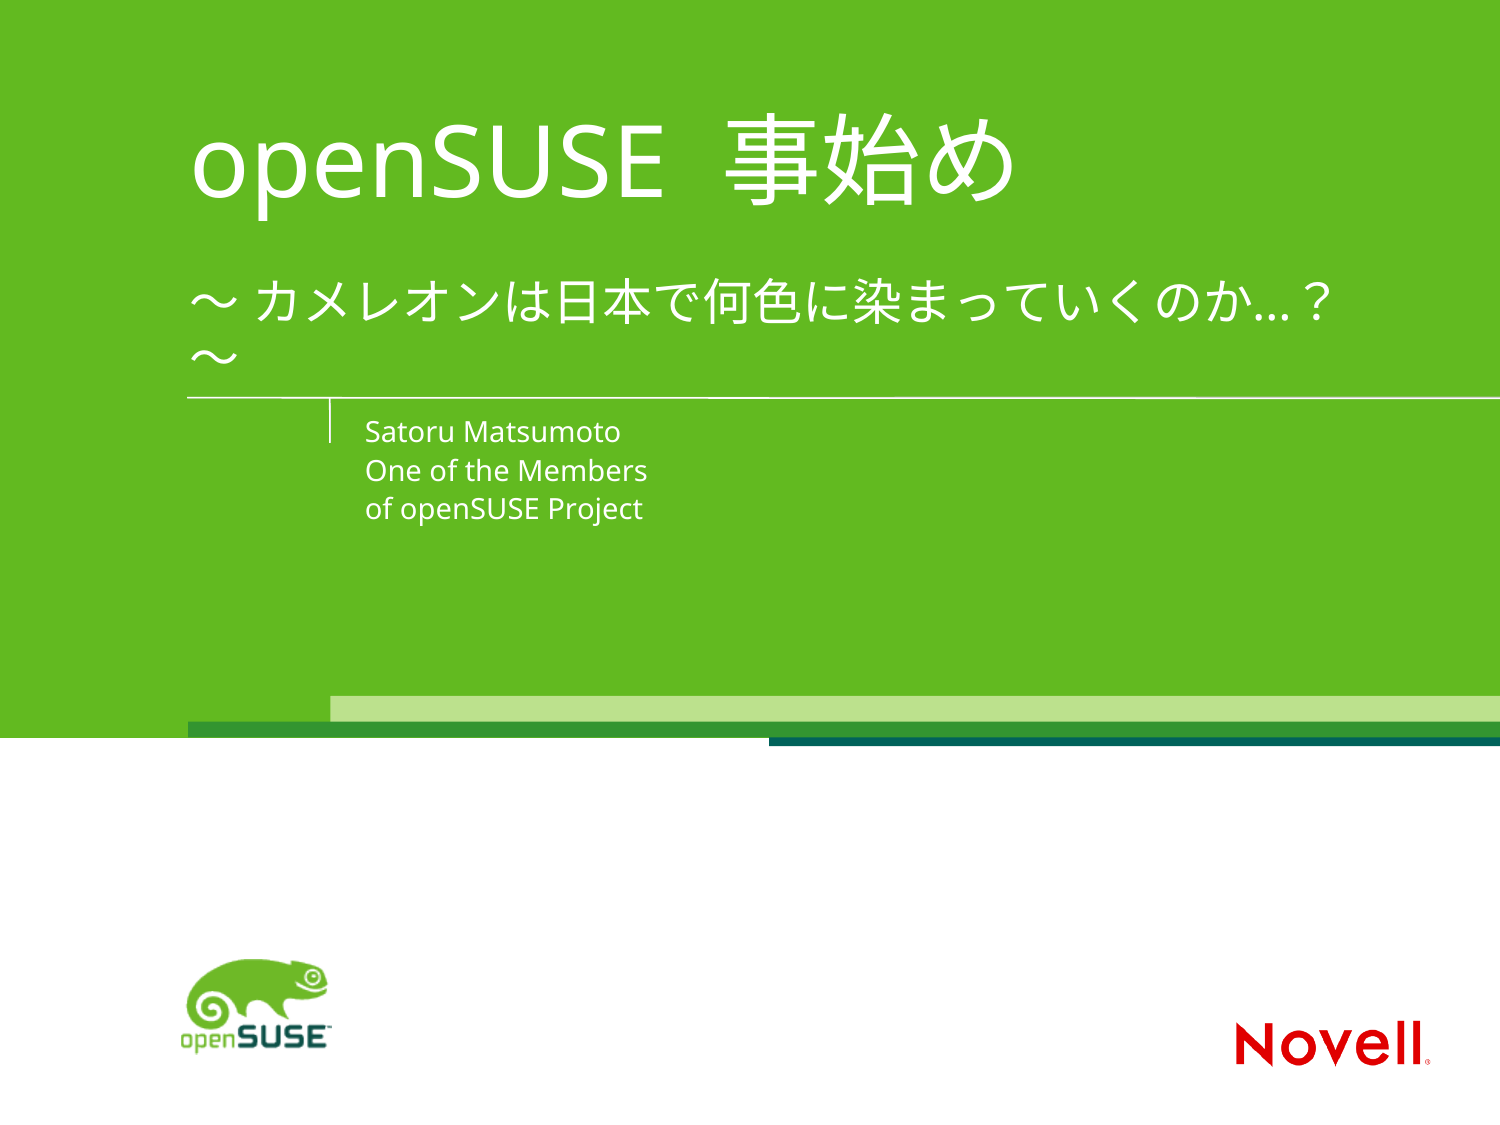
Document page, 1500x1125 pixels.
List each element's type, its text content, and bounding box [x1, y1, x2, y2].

picture [181, 959, 332, 1055]
subtitle Satoru Matsumoto One of the Members of openSUSE Project [350, 412, 1150, 522]
title openSUSE 事始め 〜 カメレオンは日本で何色に染まっていくのか…？ 〜 [174, 137, 1388, 388]
picture [1227, 1013, 1438, 1074]
